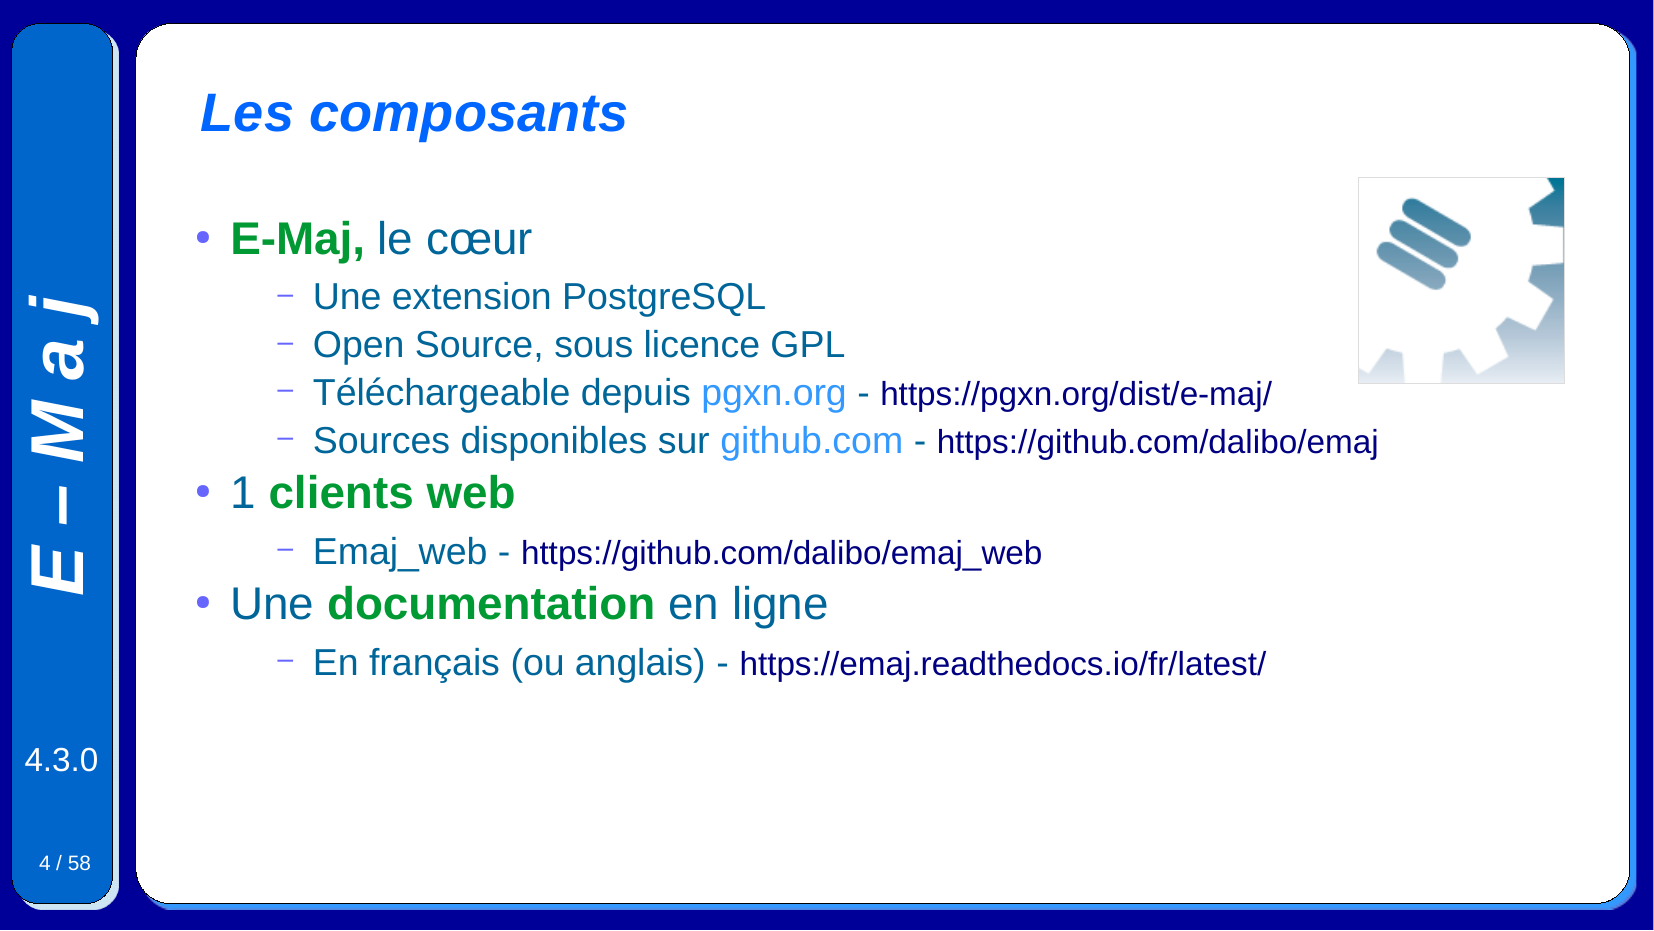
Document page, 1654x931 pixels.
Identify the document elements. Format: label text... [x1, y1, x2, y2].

list E-Maj, le cœur Une extension PostgreSQL Open Source, sous licence GPL Téléchargeable depuis pgxn.org - https://pgxn.org/dist/e-maj/ Sources disponibles sur github.com - https://github.com/dalibo/emaj 1 clients web Emaj_web - https://github.com/dalibo/emaj_web Une documentation en ligne En français (ou anglais) - https://emaj.readthedocs.io/fr/latest/ [177, 212, 1587, 804]
title Les composants [200, 34, 1575, 191]
picture [1358, 177, 1565, 384]
